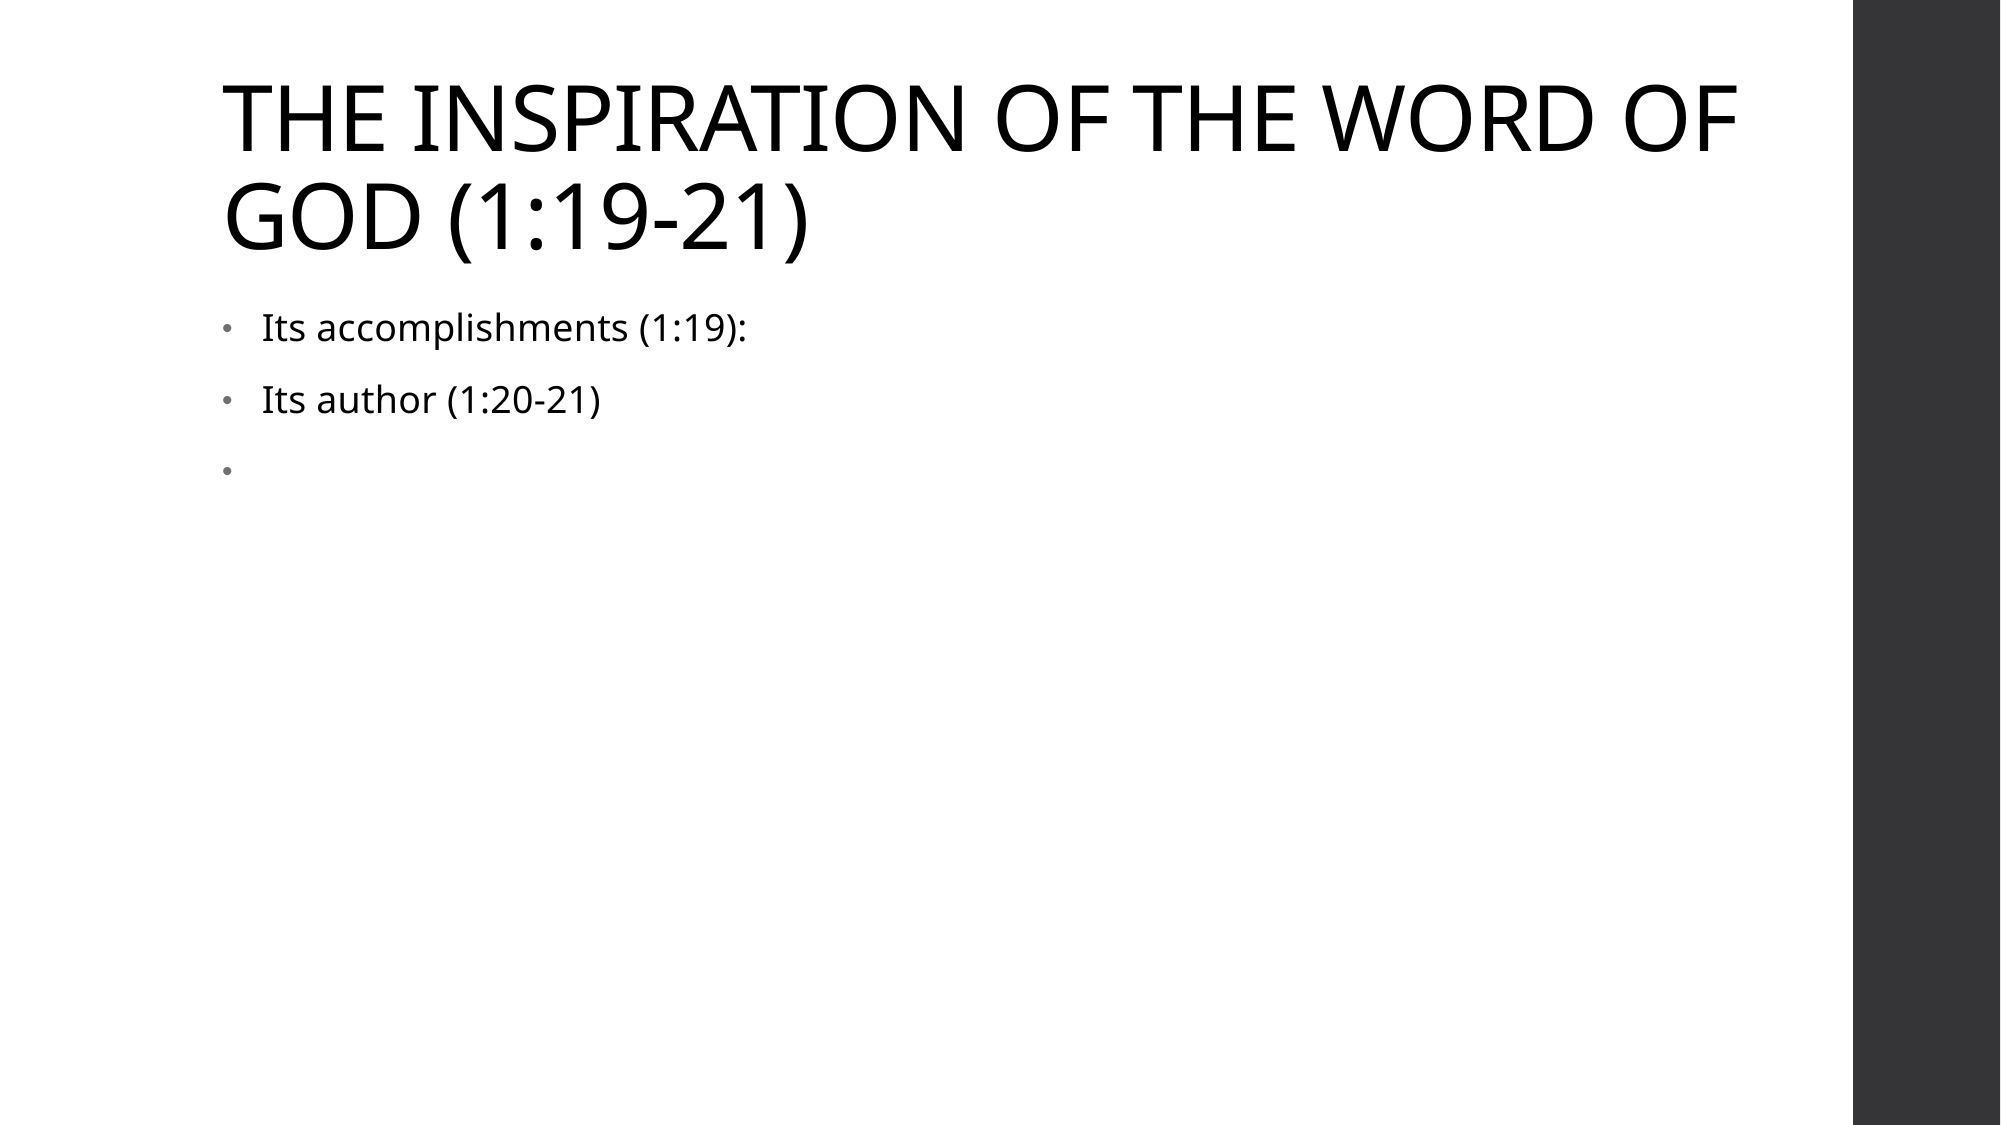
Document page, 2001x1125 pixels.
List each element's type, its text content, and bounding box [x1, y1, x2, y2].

list Its accomplishments (1:19): Its author (1:20-21) [206, 299, 1617, 1014]
title THE INSPIRATION OF THE WORD OF GOD (1:19-21) [206, 60, 1797, 278]
